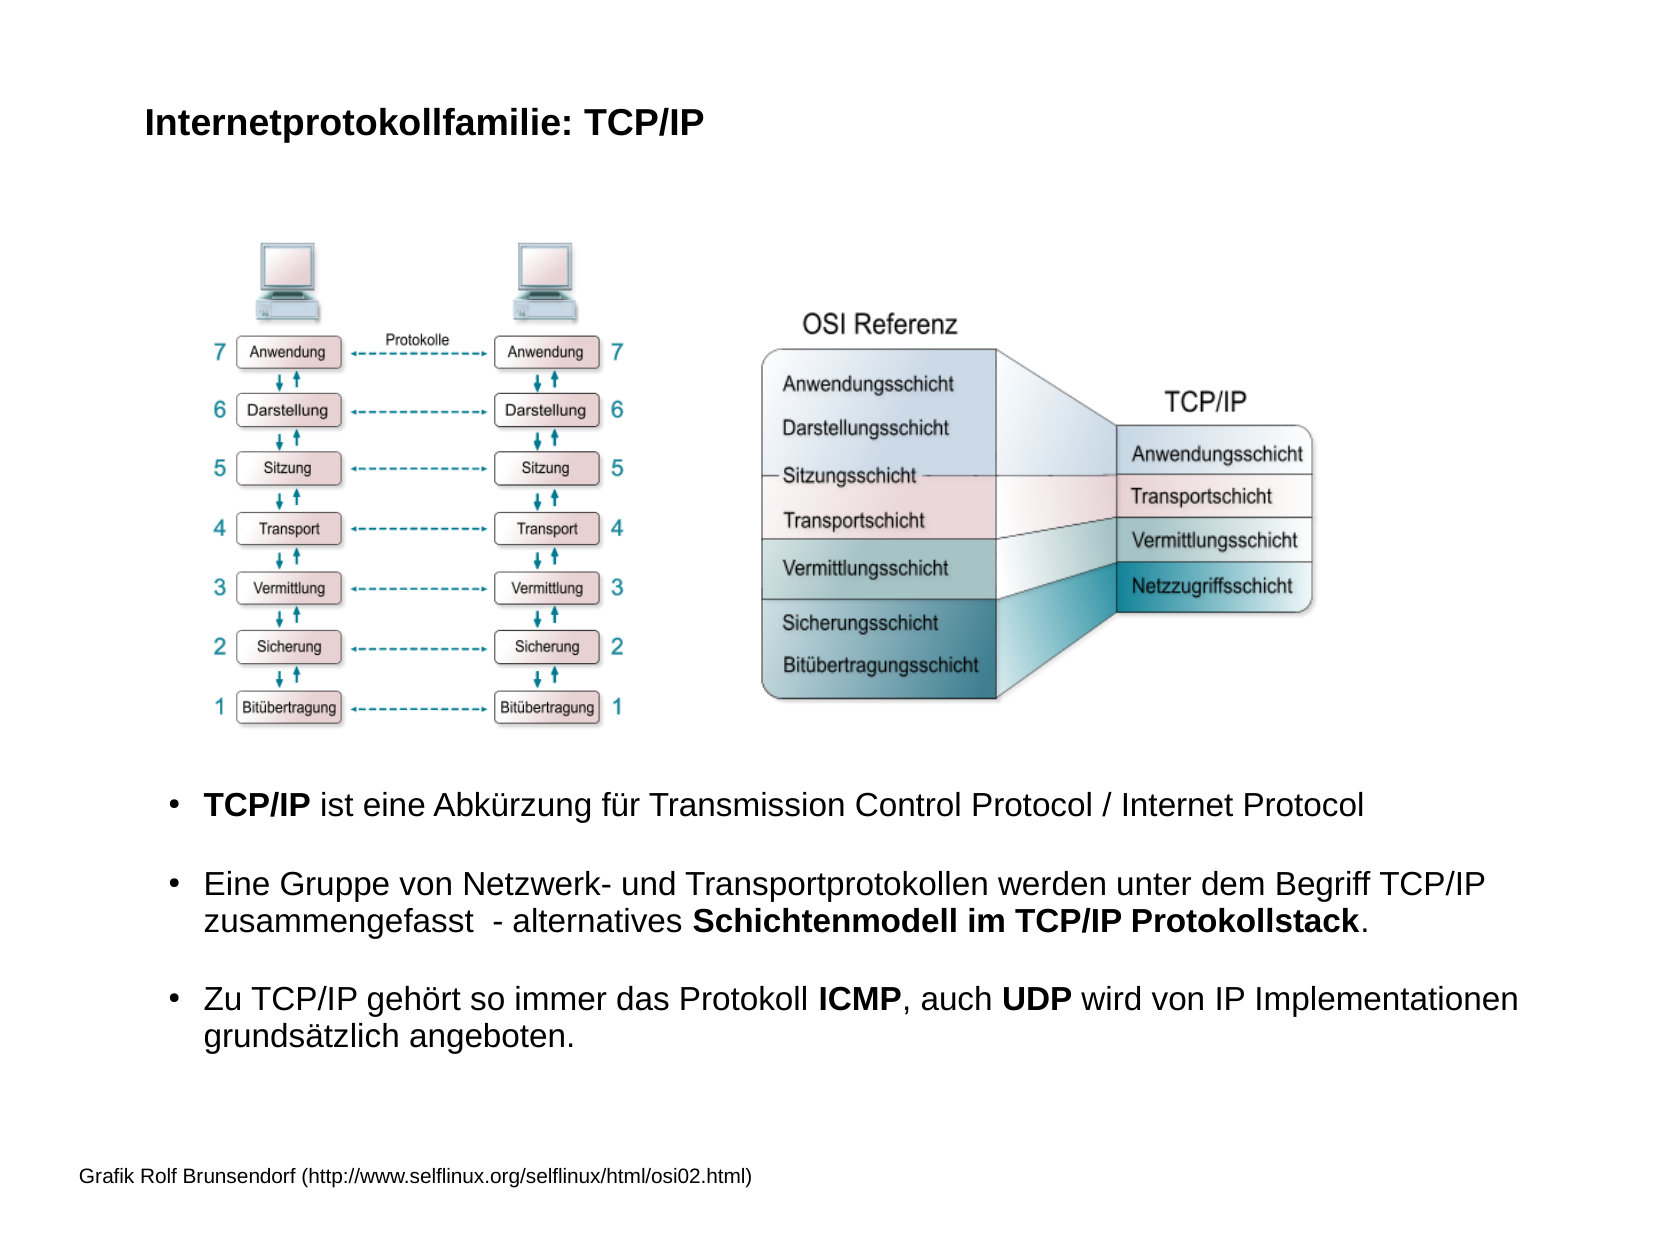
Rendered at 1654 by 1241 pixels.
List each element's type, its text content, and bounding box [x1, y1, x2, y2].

text_box Internetprotokollfamilie: TCP/IP [129, 94, 862, 194]
text_box TCP/IP ist eine Abkürzung für Transmission Control Protocol / Internet Protocol Eine Gruppe von Netzwerk- und Transportprotokollen werden unter dem Begriff TCP/IP zusammengefasst - alternatives Schichtenmodell im TCP/IP Protokollstack. Zu TCP/IP gehört so immer das Protokoll ICMP, auch UDP wird von IP Implementationen grundsätzlich angeboten. [153, 779, 1536, 1063]
picture [203, 236, 633, 733]
text_box Grafik Rolf Brunsendorf (http://www.selflinux.org/selflinux/html/osi02.html) [64, 1157, 780, 1196]
picture [750, 307, 1323, 708]
